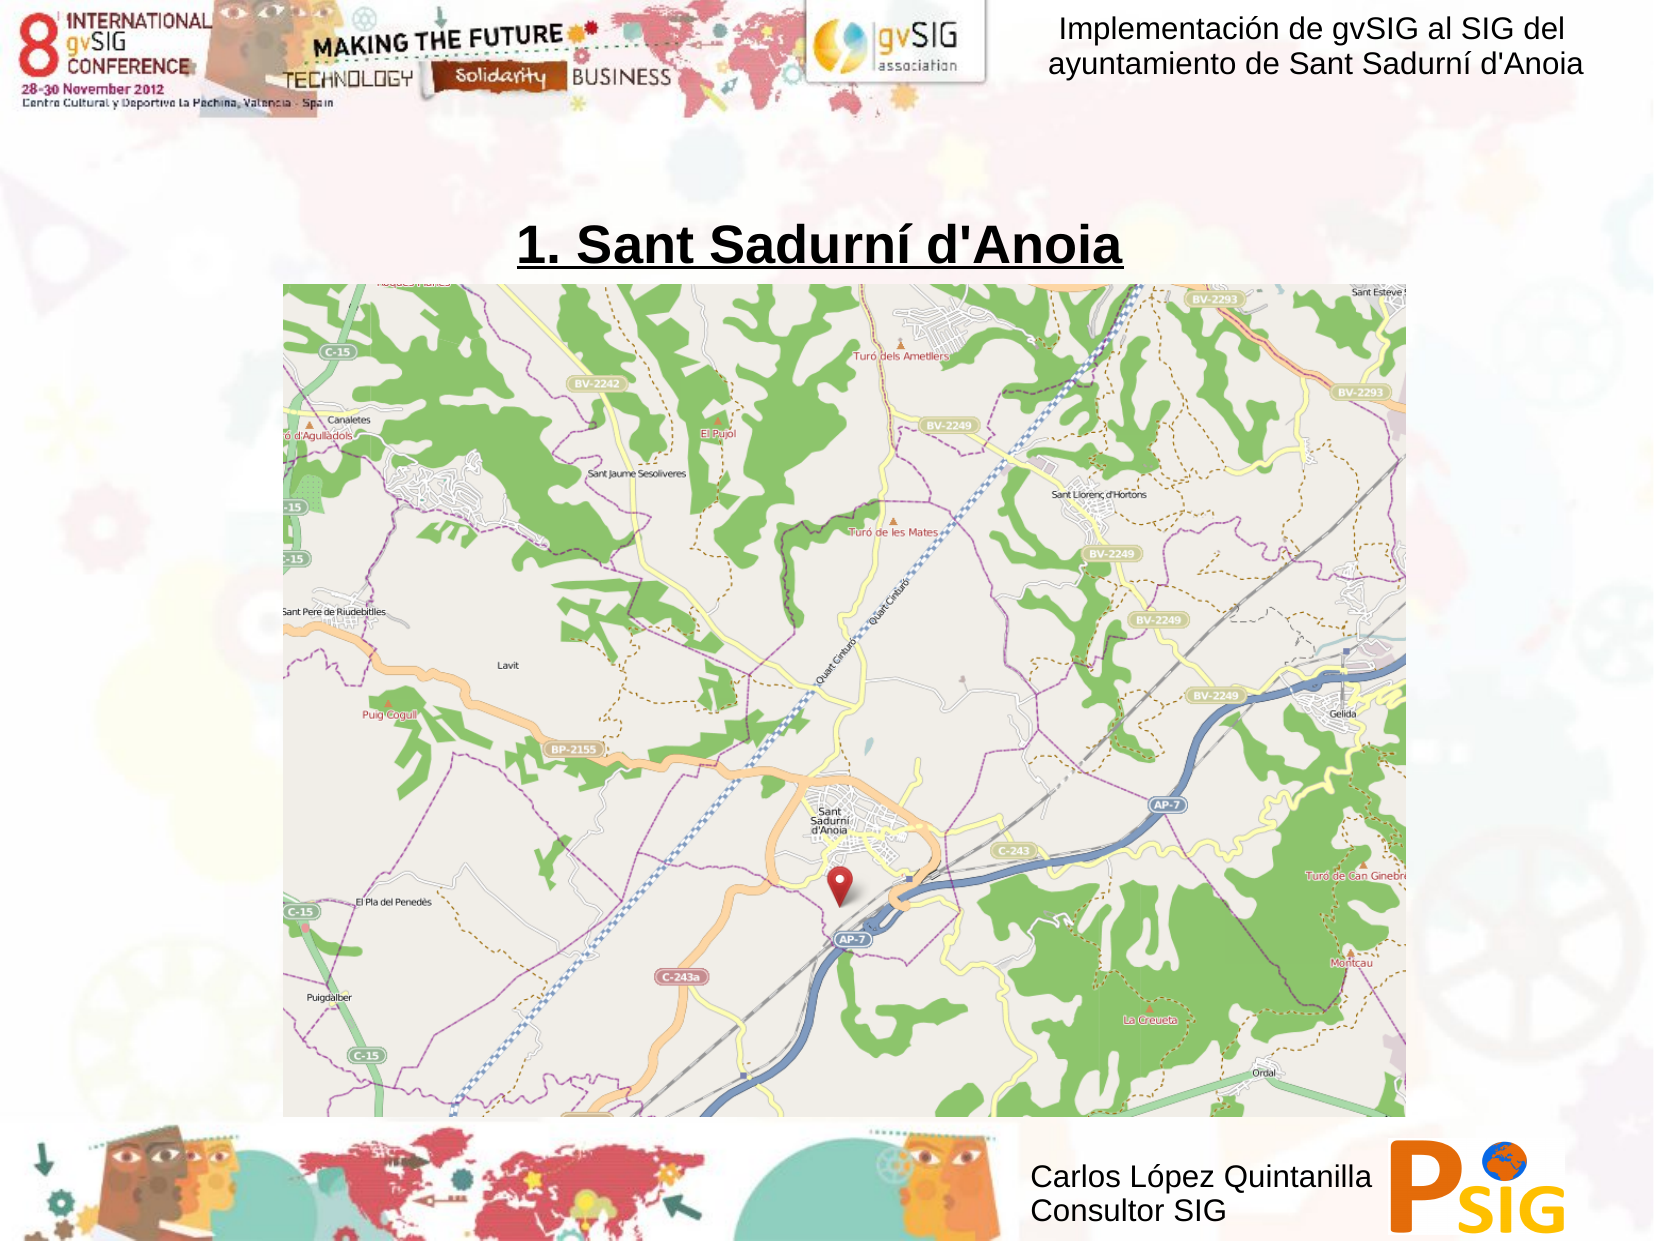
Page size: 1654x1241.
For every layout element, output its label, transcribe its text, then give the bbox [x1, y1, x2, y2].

text_box 1. Sant Sadurní d'Anoia [501, 206, 1140, 284]
picture [0, 0, 1654, 1241]
